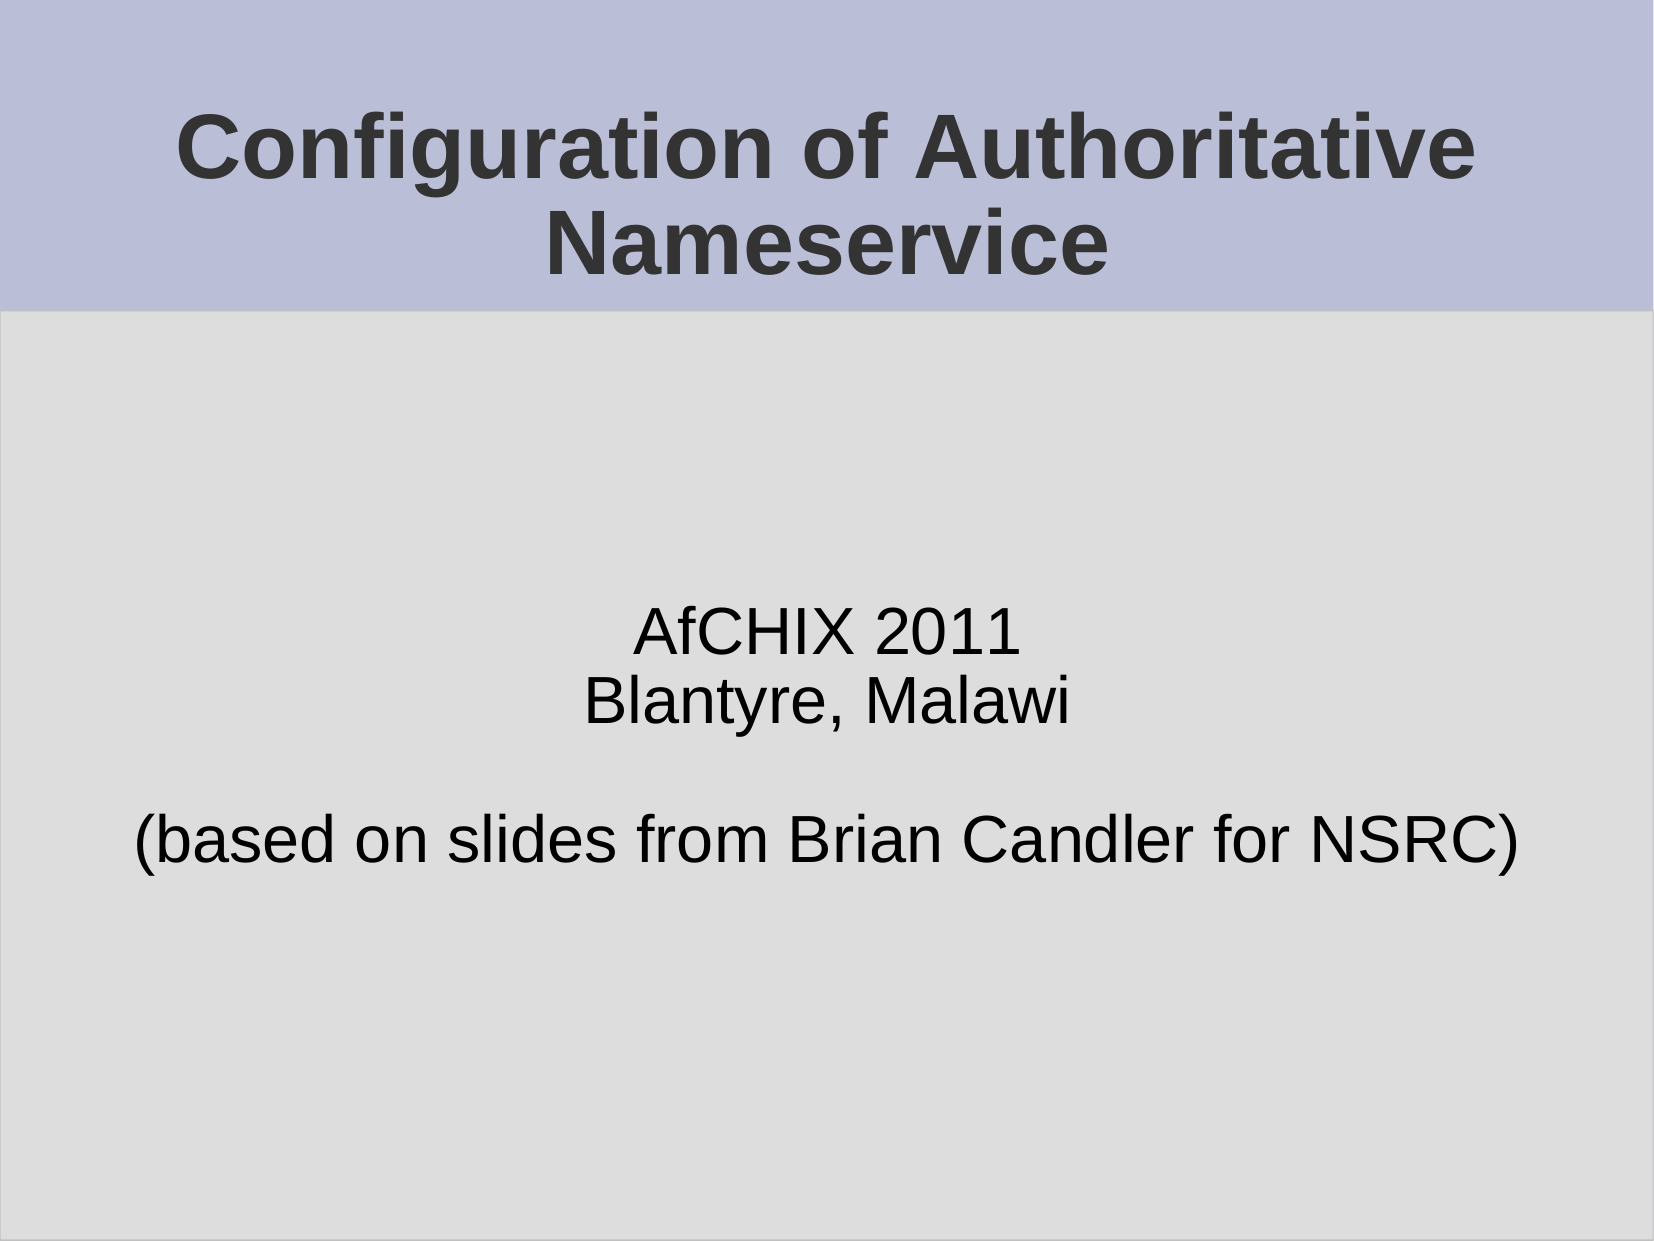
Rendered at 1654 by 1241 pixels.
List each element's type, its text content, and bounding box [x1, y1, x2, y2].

title Configuration of Authoritative Nameservice [121, 89, 1534, 301]
text_box AfCHIX 2011 Blantyre, Malawi (based on slides from Brian Candler for NSRC) [121, 344, 1534, 1127]
